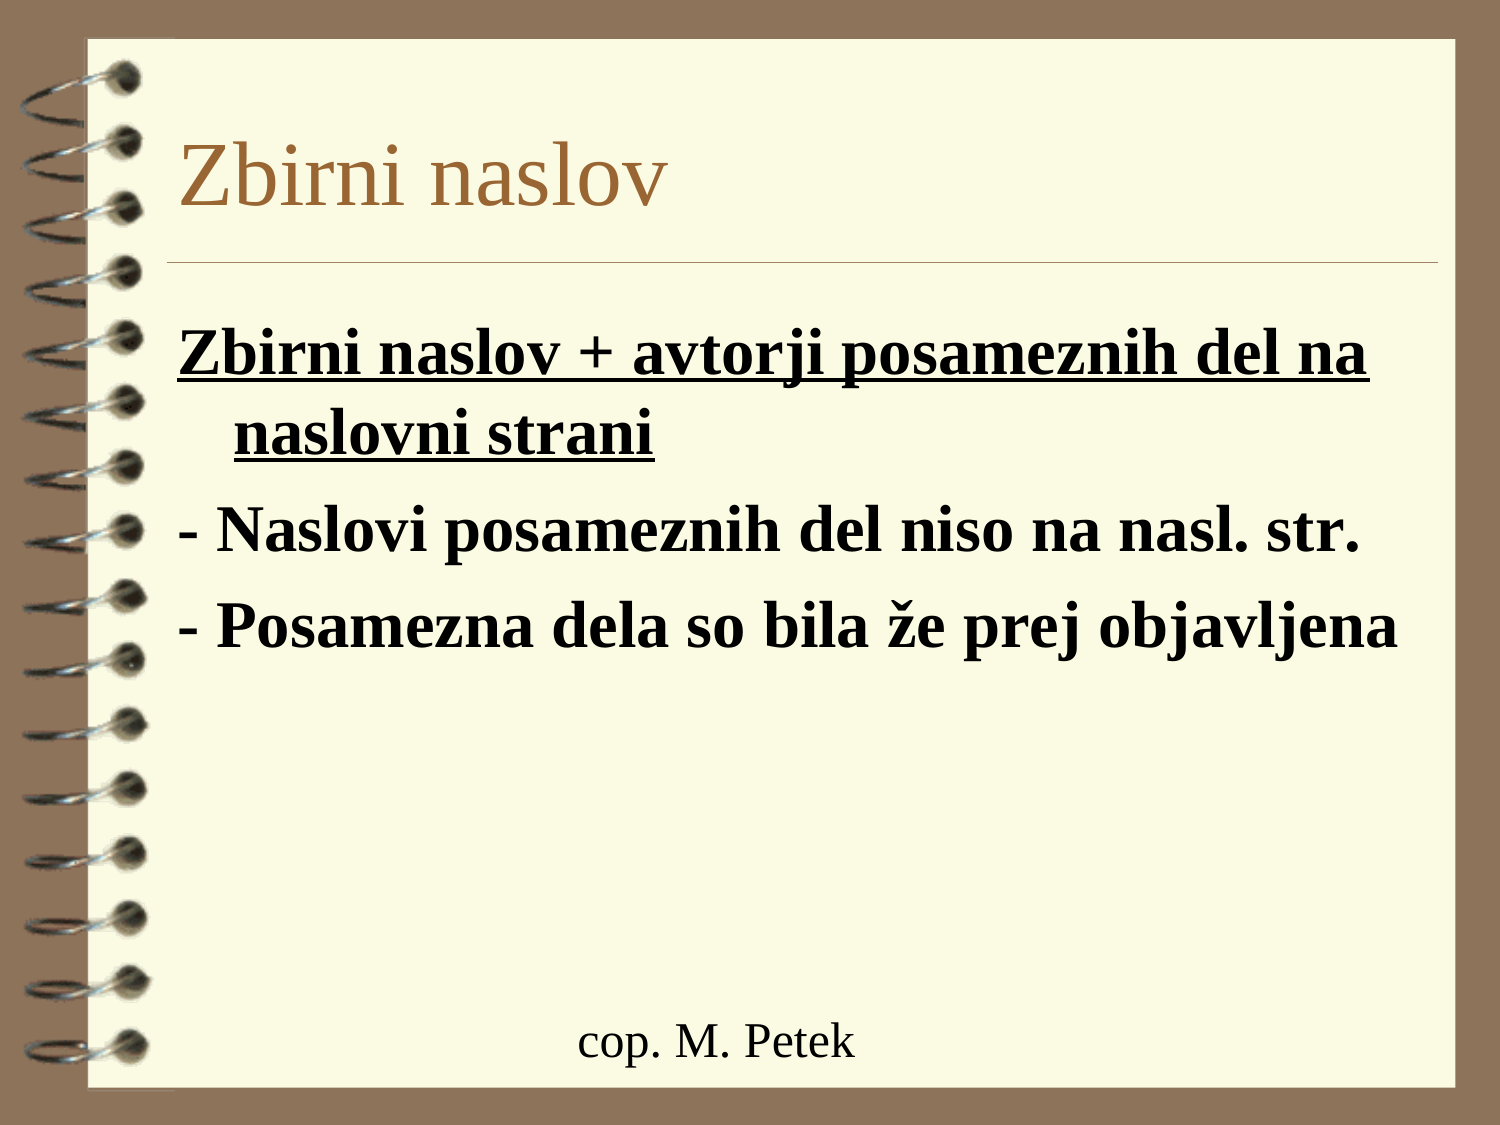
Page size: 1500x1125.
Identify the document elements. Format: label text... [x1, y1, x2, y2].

list Zbirni naslov + avtorji posameznih del na naslovni strani - Naslovi posameznih del niso na nasl. str. - Posamezna dela so bila že prej objavljena [162, 299, 1438, 976]
title Zbirni naslov [162, 74, 1438, 263]
picture [0, 0, 175, 1125]
